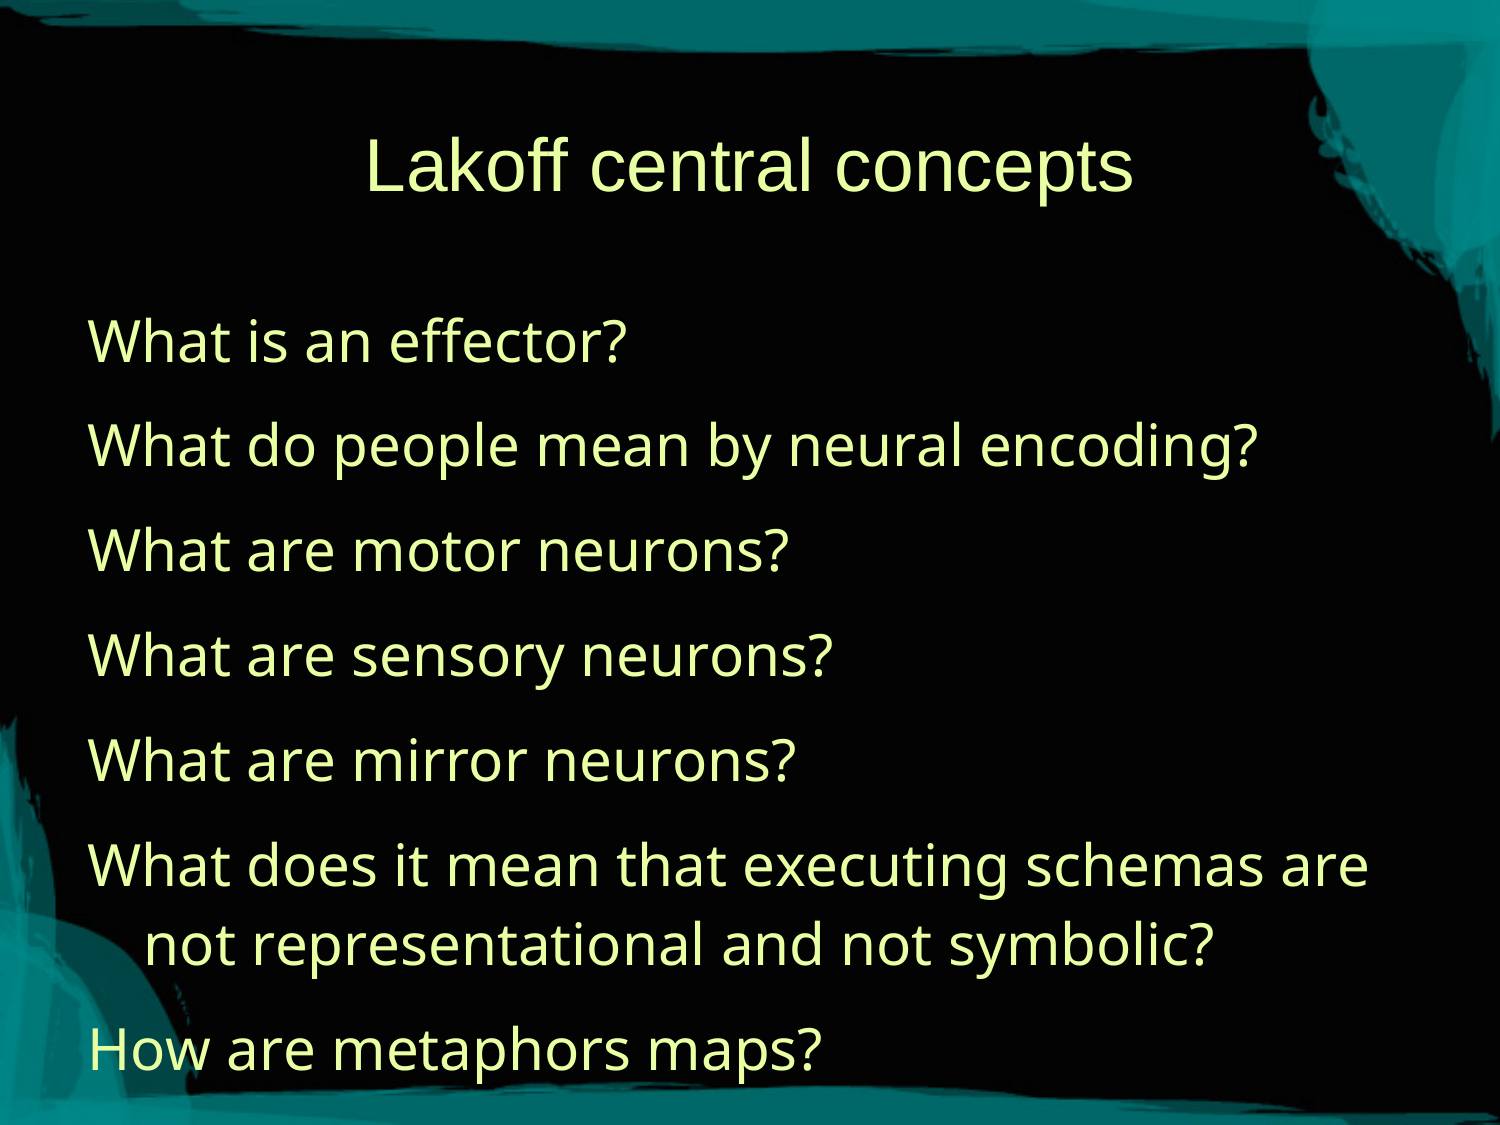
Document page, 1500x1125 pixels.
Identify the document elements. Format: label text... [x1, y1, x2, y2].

picture [0, 0, 1500, 1125]
list What is an effector? What do people mean by neural encoding? What are motor neurons? What are sensory neurons? What are mirror neurons? What does it mean that executing schemas are not representational and not symbolic? How are metaphors maps? What is aspect, in the context of action? [87, 299, 1413, 1089]
title Lakoff central concepts [87, 76, 1413, 256]
